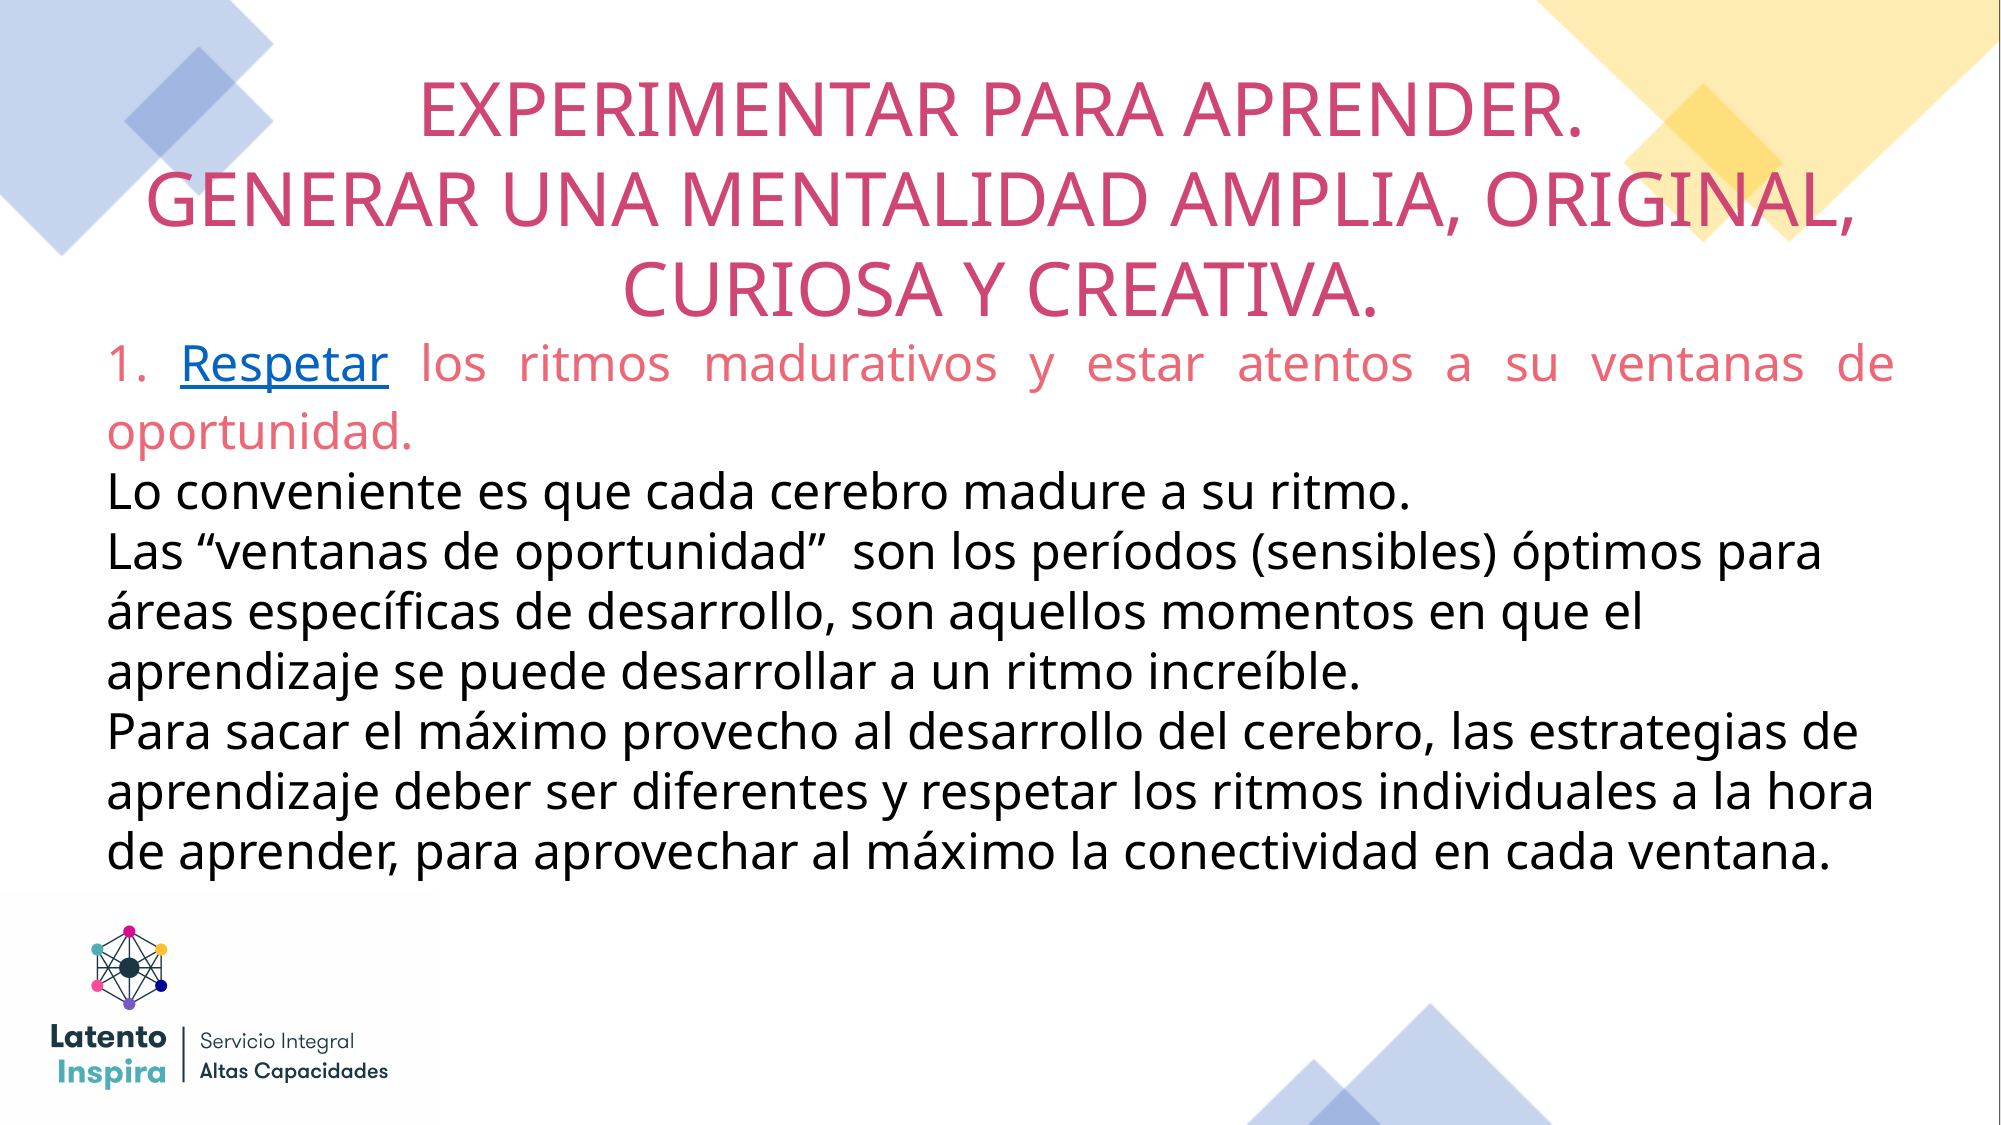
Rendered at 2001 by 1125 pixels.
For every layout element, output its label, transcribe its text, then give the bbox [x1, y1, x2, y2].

text_box EXPERIMENTAR PARA APRENDER. GENERAR UNA MENTALIDAD AMPLIA, ORIGINAL, CURIOSA Y CREATIVA. 1. Respetar los ritmos madurativos y estar atentos a su ventanas de oportunidad. Lo conveniente es que cada cerebro madure a su ritmo. Las “ventanas de oportunidad” son los períodos (sensibles) óptimos para áreas específicas de desarrollo, son aquellos momentos en que el aprendizaje se puede desarrollar a un ritmo increíble. Para sacar el máximo provecho al desarrollo del cerebro, las estrategias de aprendizaje deber ser diferentes y respetar los ritmos individuales a la hora de aprender, para aprovechar al máximo la conectividad en cada ventana. [91, 53, 1912, 947]
picture [0, 0, 2001, 1125]
